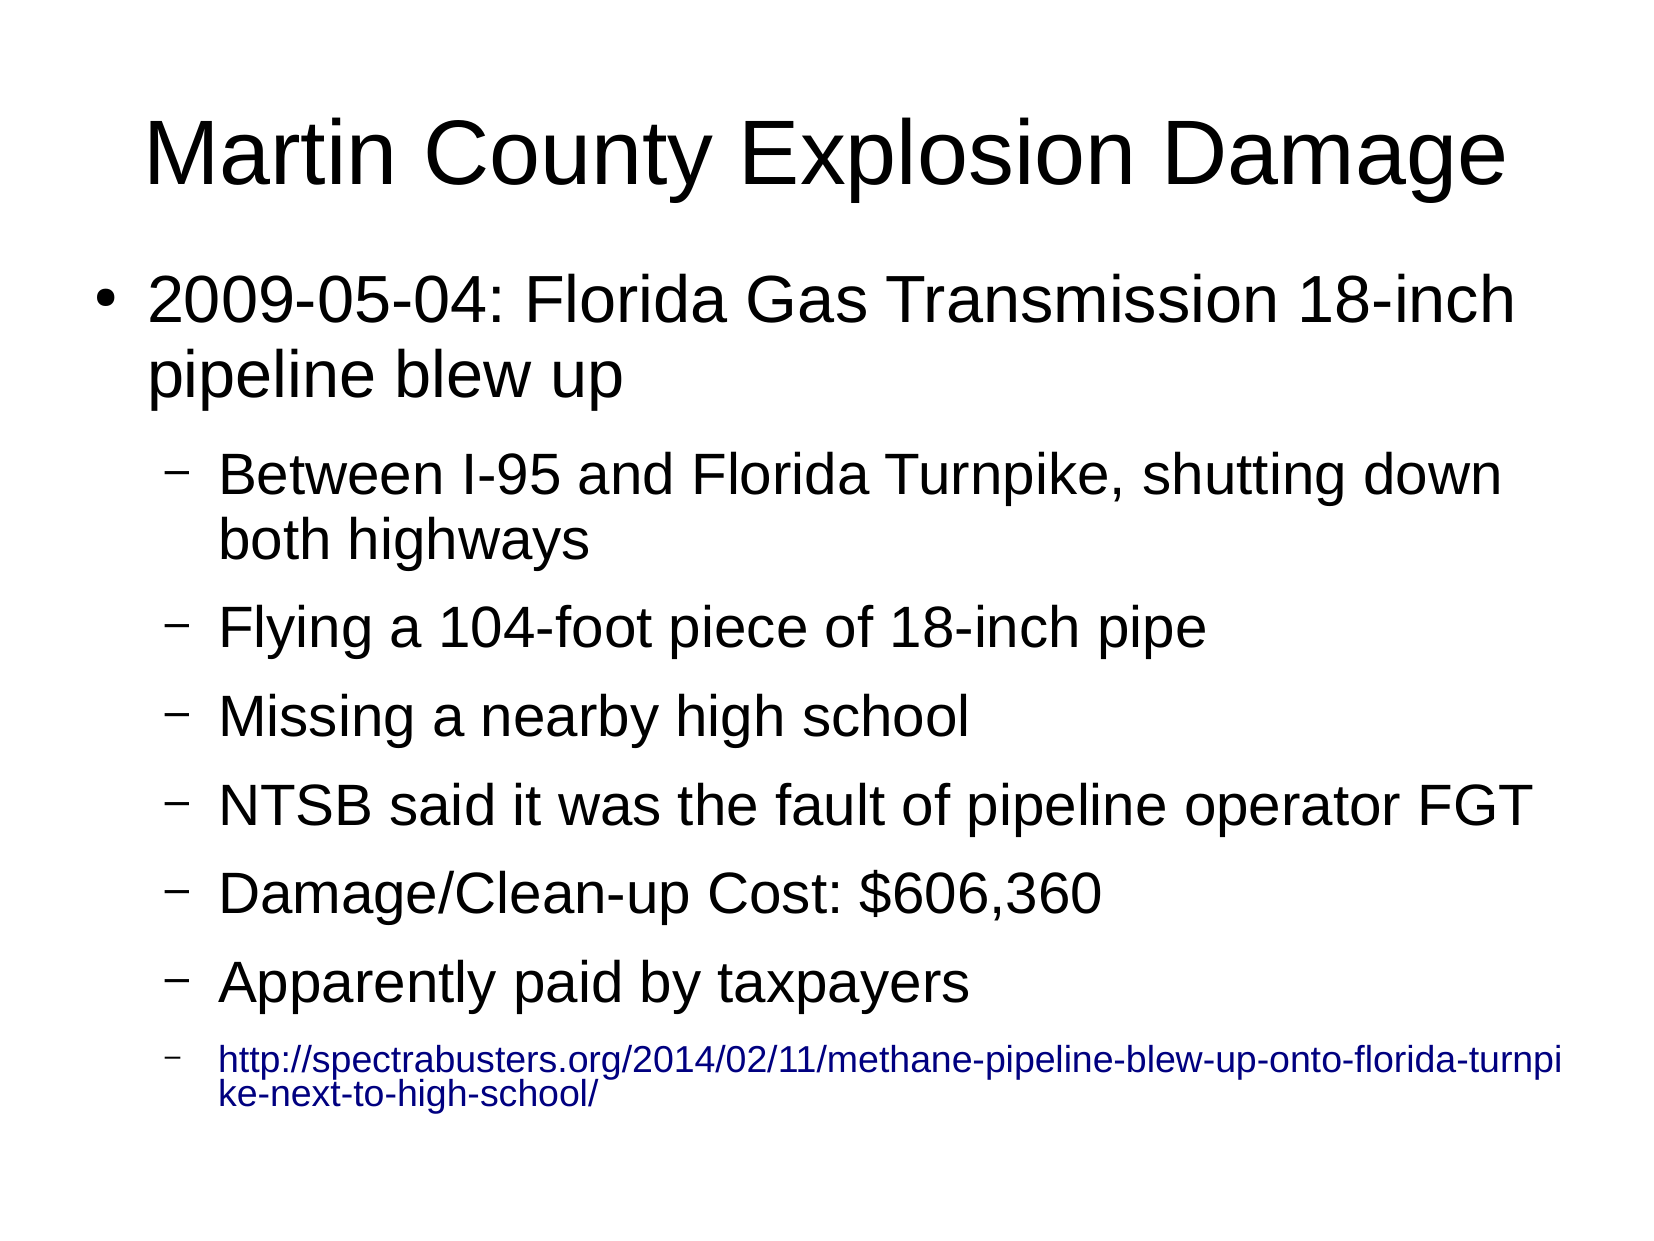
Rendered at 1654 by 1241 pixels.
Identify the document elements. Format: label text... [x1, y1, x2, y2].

title Martin County Explosion Damage [82, 49, 1571, 257]
list 2009-05-04: Florida Gas Transmission 18-inch pipeline blew up Between I-95 and Florida Turnpike, shutting down both highways Flying a 104-foot piece of 18-inch pipe Missing a nearby high school NTSB said it was the fault of pipeline operator FGT Damage/Clean-up Cost: $606,360 Apparently paid by taxpayers http://spectrabusters.org/2014/02/11/methane-pipeline-blew-up-onto-florida-turnpike-next-to-high-school/ [76, 262, 1565, 1098]
